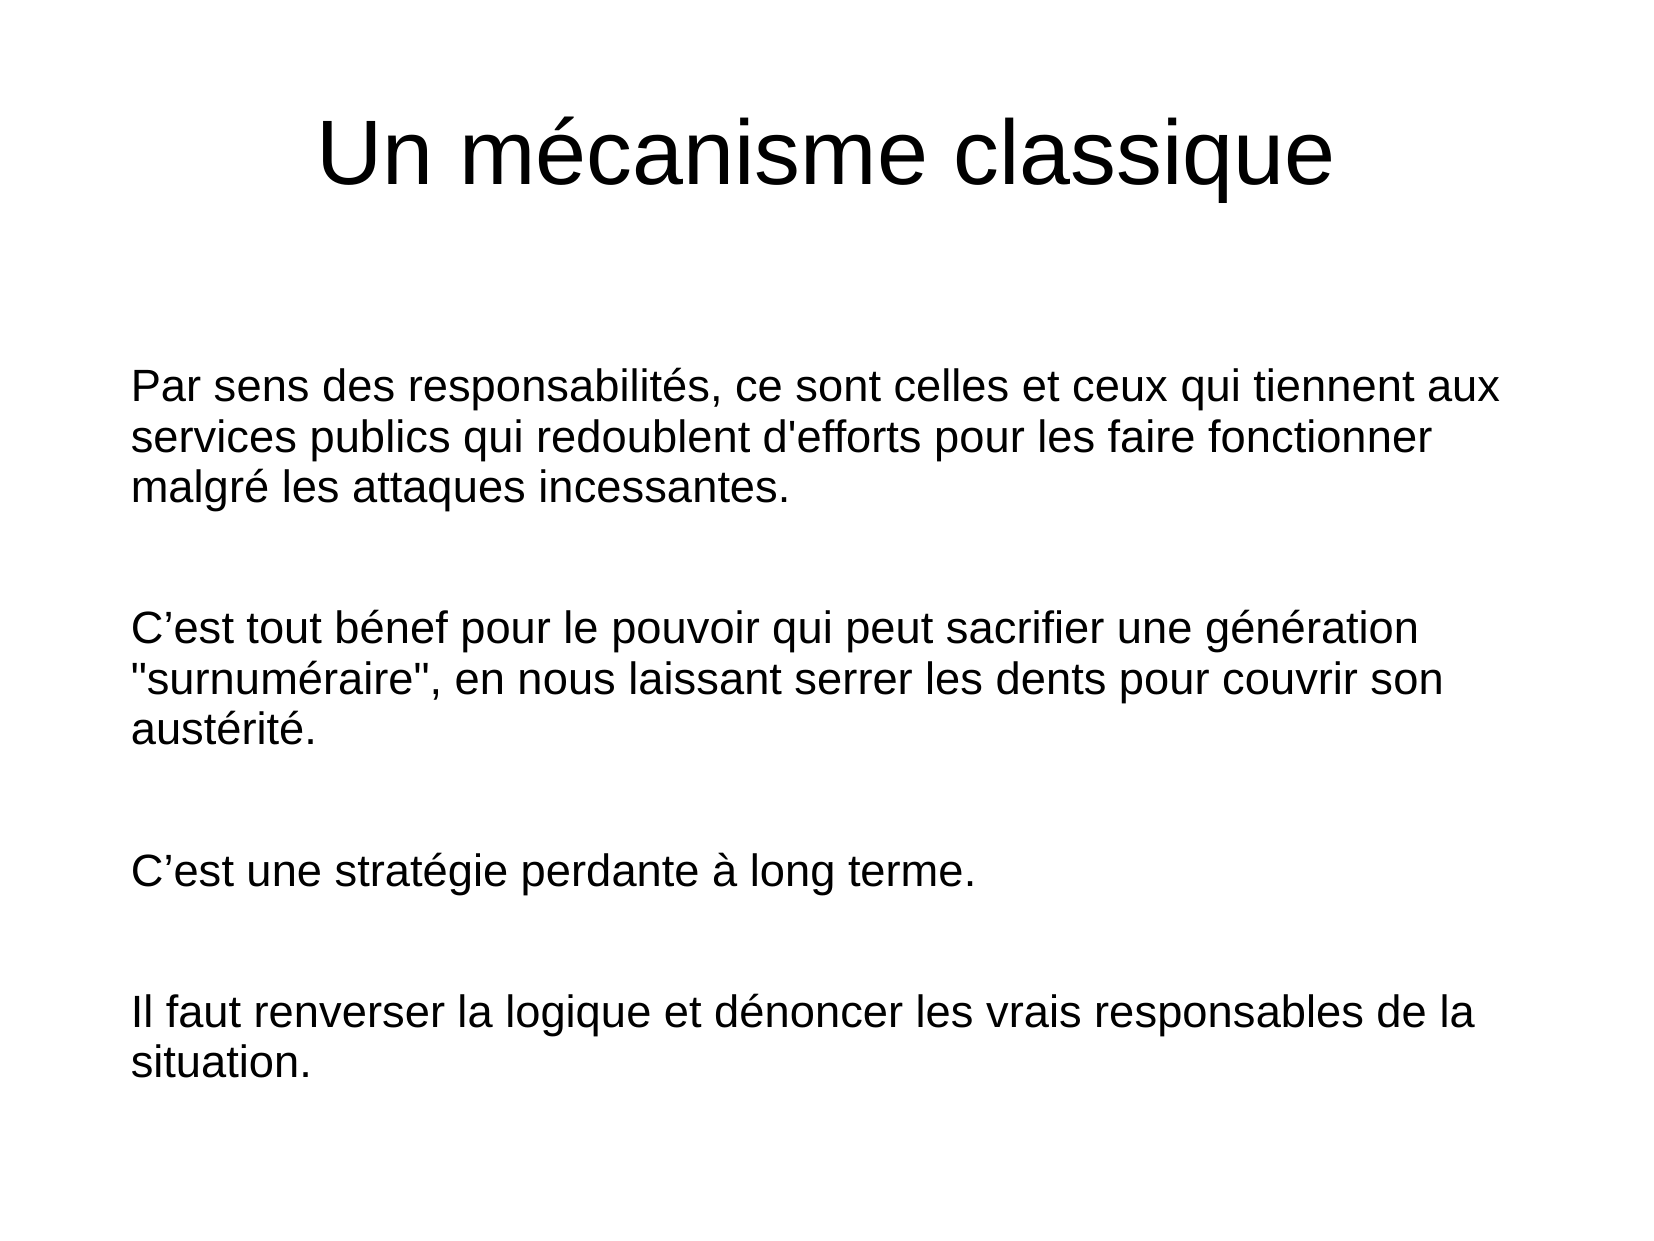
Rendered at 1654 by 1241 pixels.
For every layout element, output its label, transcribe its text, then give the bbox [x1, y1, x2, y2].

list Par sens des responsabilités, ce sont celles et ceux qui tiennent aux services publics qui redoublent d'efforts pour les faire fonctionner malgré les attaques incessantes. C’est tout bénef pour le pouvoir qui peut sacrifier une génération "surnuméraire", en nous laissant serrer les dents pour couvrir son austérité. C’est une stratégie perdante à long terme. Il faut renverser la logique et dénoncer les vrais responsables de la situation. [82, 290, 1571, 1099]
title Un mécanisme classique [82, 49, 1571, 257]
